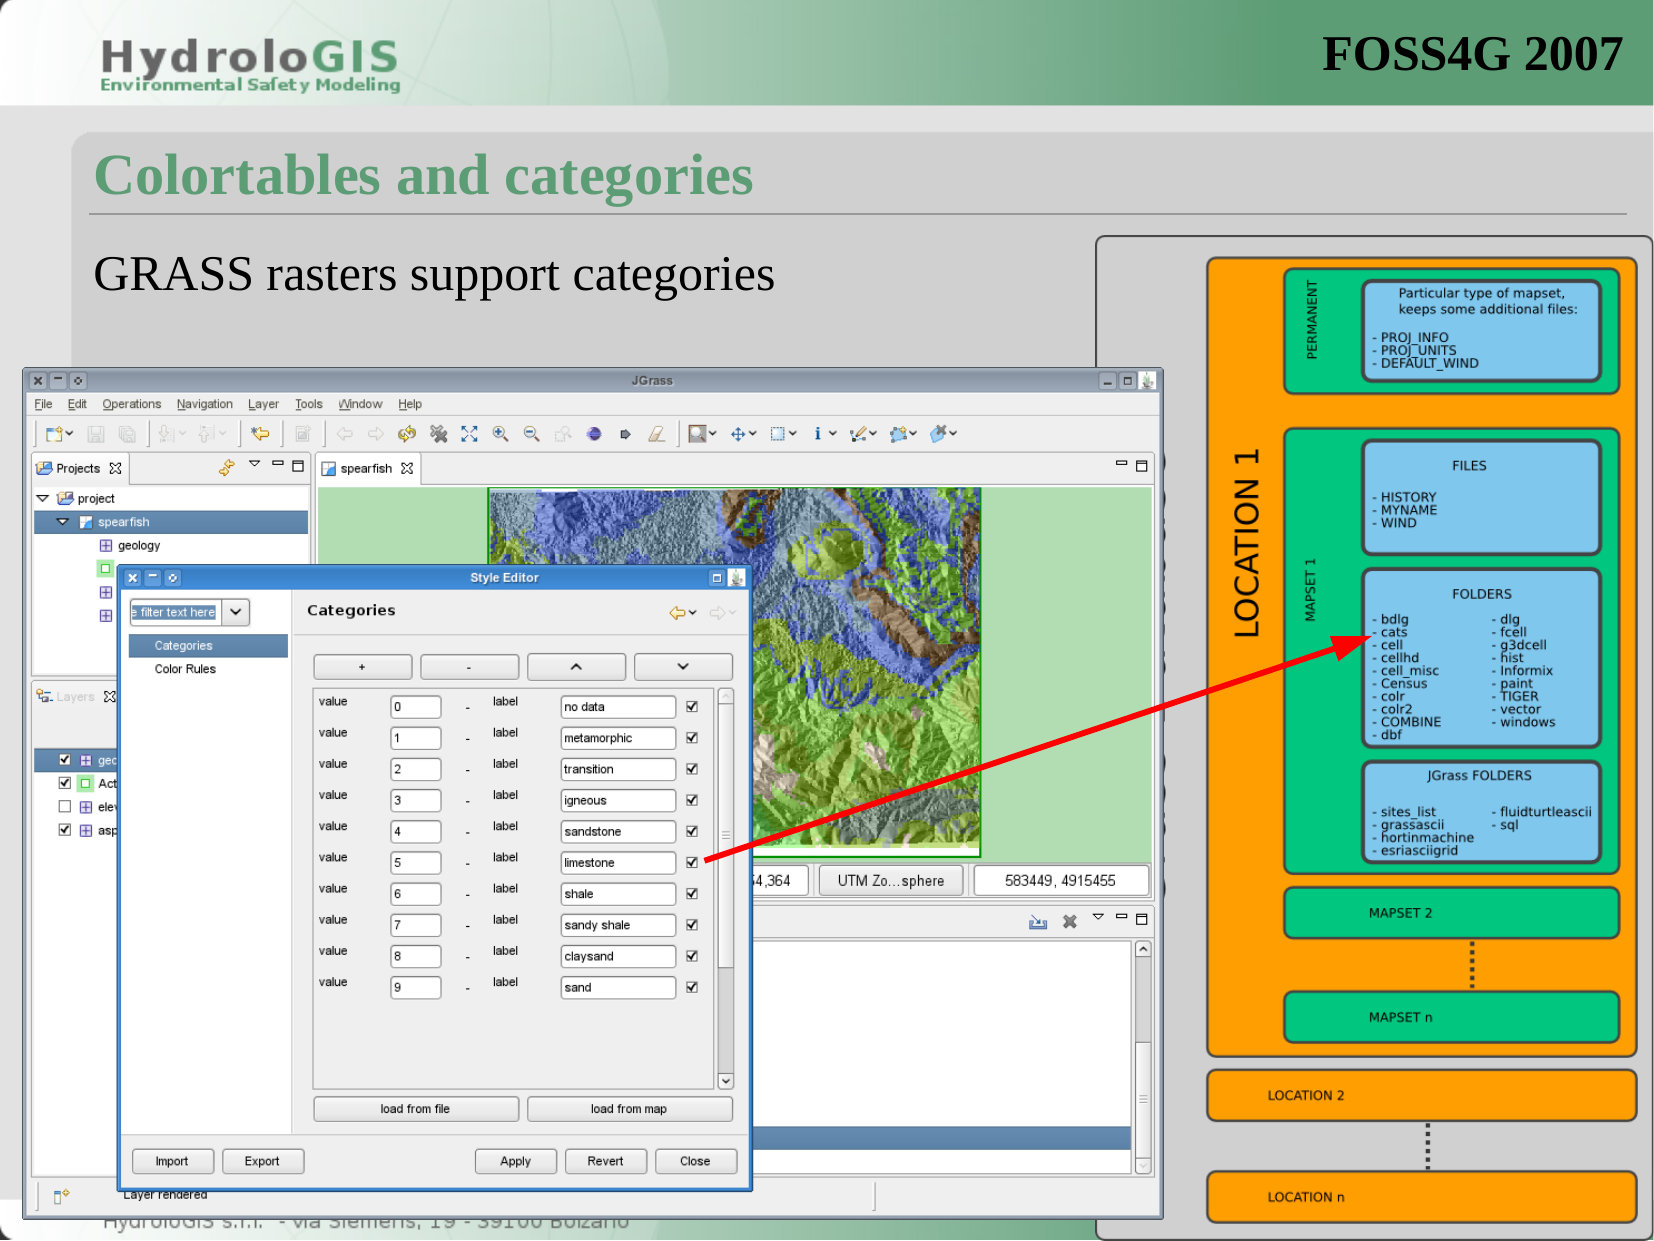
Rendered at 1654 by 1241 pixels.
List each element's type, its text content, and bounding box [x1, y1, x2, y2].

picture [0, 0, 1654, 1241]
title Colortables and categories [93, 134, 1600, 215]
text_box GRASS rasters support categories [93, 245, 1093, 303]
